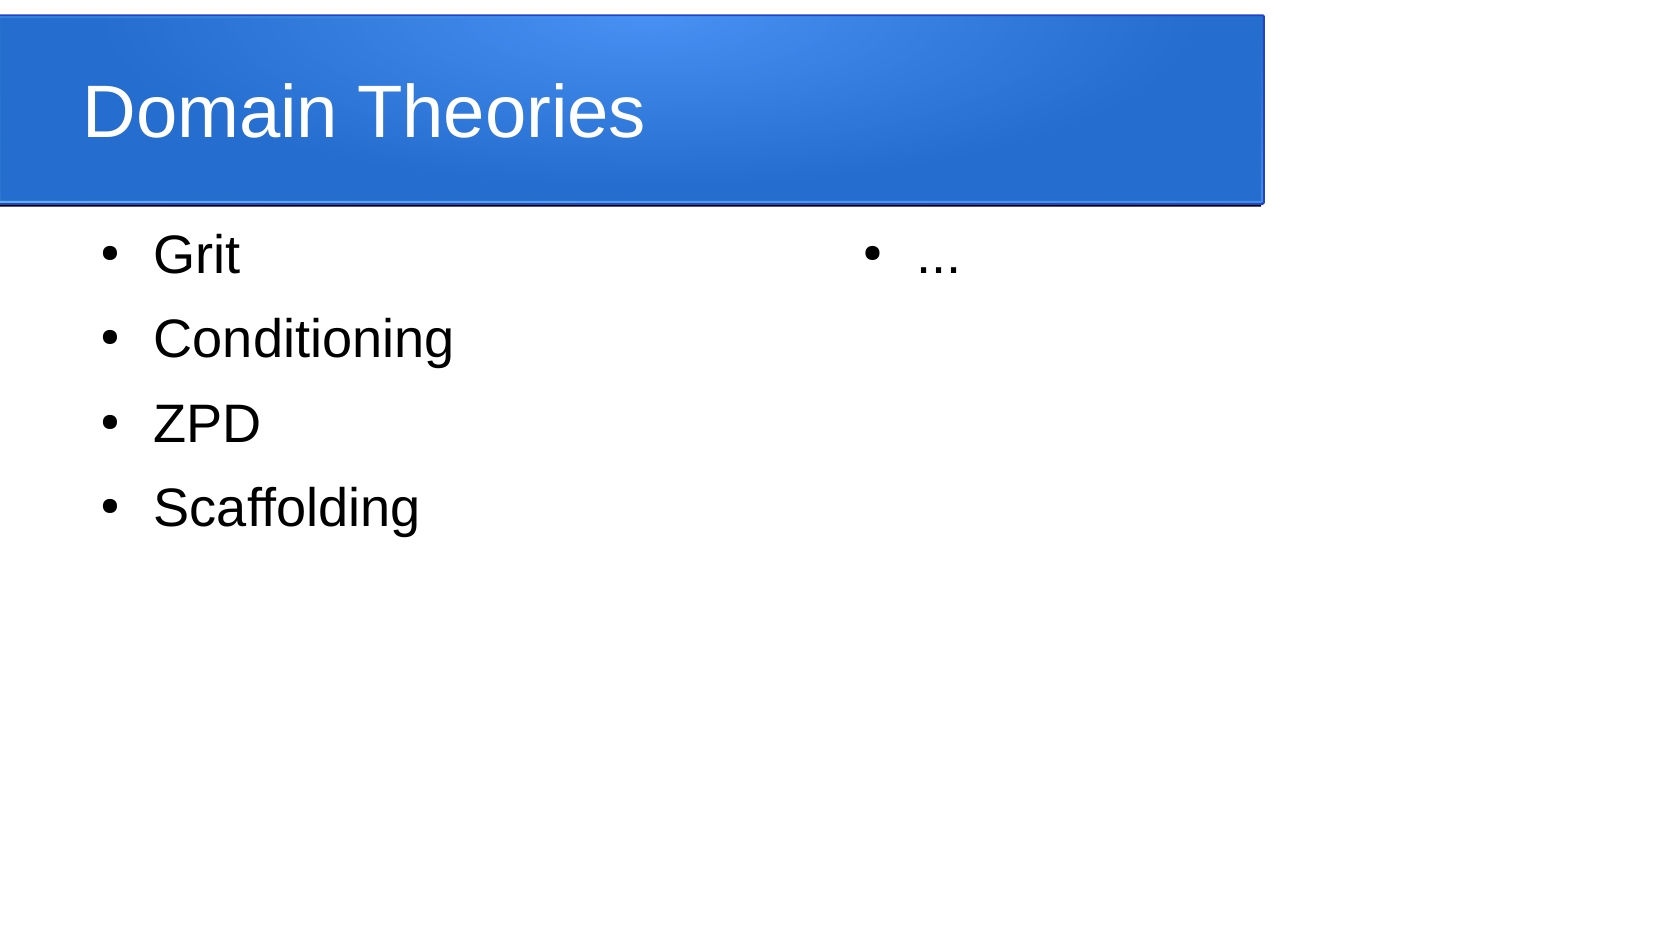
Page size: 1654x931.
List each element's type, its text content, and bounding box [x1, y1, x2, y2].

title Domain Theories [82, 35, 1235, 189]
list ... [845, 224, 1572, 764]
list Grit Conditioning ZPD Scaffolding [82, 224, 809, 764]
